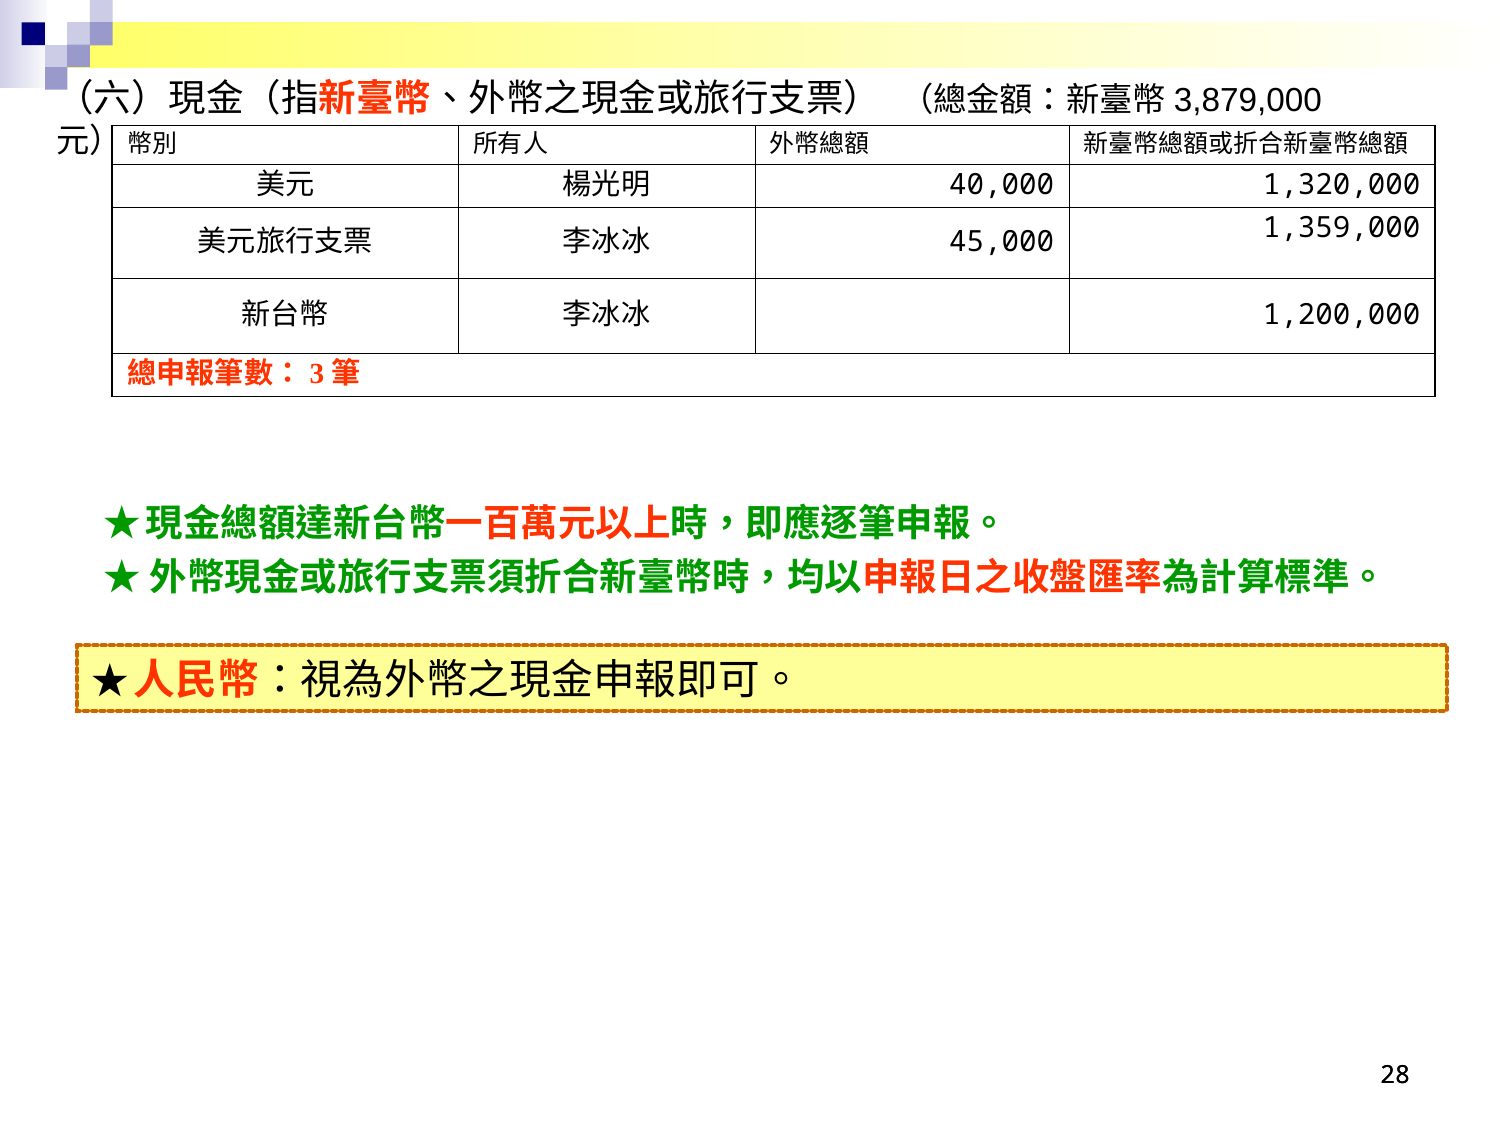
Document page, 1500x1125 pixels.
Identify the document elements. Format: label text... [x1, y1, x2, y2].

table_cell 新台幣 [113, 279, 458, 353]
table_cell 美元 [113, 165, 458, 207]
table_cell 45,000 [756, 208, 1069, 278]
title （六）現金（指新臺幣、外幣之現金或旅行支票） （總金額：新臺幣3,879,000元） [41, 66, 1392, 138]
table_cell 李冰冰 [459, 208, 755, 278]
table_cell 美元旅行支票 [113, 208, 458, 278]
text_box <編號> [1074, 1025, 1426, 1101]
table_header 外幣總額 [756, 138, 1069, 164]
table_cell 楊光明 [459, 165, 755, 207]
text_box ★現金總額達新台幣一百萬元以上時，即應逐筆申報。 ★外幣現金或旅行支票須折合新臺幣時，均以申報日之收盤匯率為計算標準。 [88, 491, 1412, 606]
table_header 新臺幣總額或折合新臺幣總額 [1070, 126, 1434, 164]
table_cell [756, 279, 1069, 353]
table_header 幣別 [113, 138, 458, 164]
text_box ★人民幣：視為外幣之現金申報即可。 [76, 645, 1447, 711]
table_cell 總申報筆數：3筆 [113, 354, 1434, 396]
table_cell 1,320,000 [1070, 165, 1434, 207]
table_cell 李冰冰 [459, 279, 755, 353]
text_box <編號> [431, 22, 436, 66]
table_cell 楊小琳 [291, 22, 295, 66]
table_header 所有人 [459, 138, 755, 164]
table_cell 1,200,000 [1070, 279, 1434, 353]
table_cell 40,000 [756, 165, 1069, 207]
table_cell 1,359,000 [1070, 208, 1434, 278]
